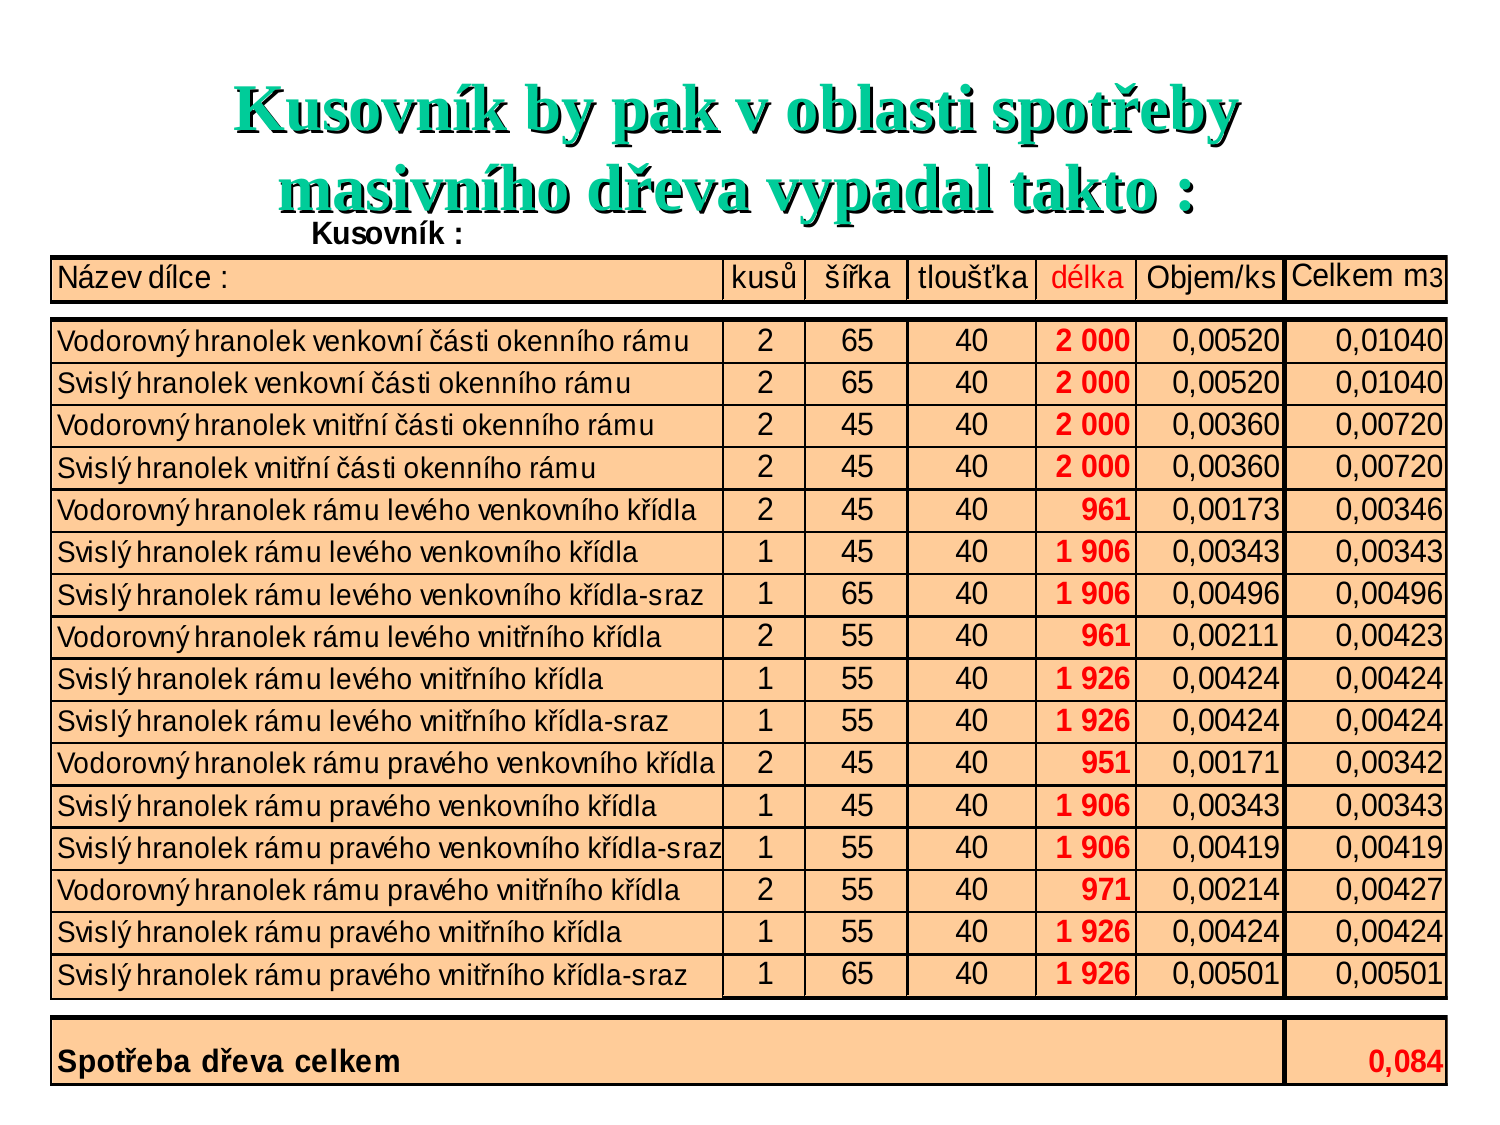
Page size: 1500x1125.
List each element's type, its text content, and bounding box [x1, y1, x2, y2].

title Kusovník by pak v oblasti spotřeby masivního dřeva vypadal takto : [99, 50, 1375, 212]
chart [50, 212, 1451, 1088]
